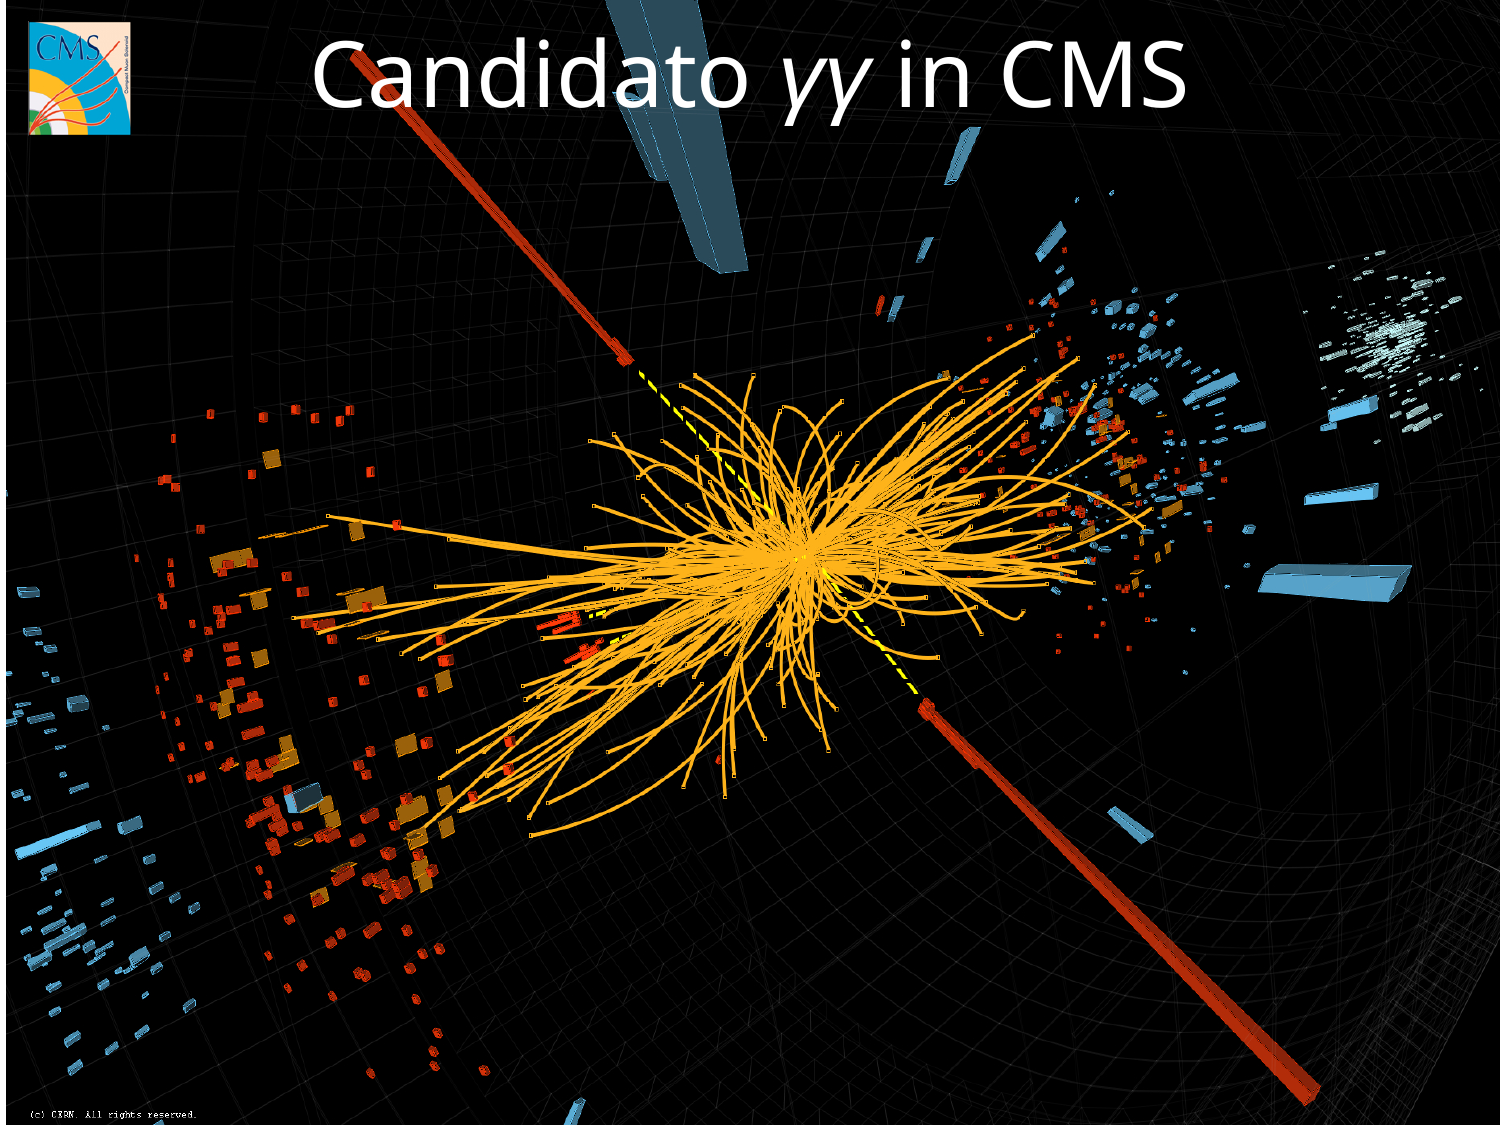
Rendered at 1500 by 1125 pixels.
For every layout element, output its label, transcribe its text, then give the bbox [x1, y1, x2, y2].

picture [0, 0, 1500, 1125]
title Candidato γγ in CMS [37, 3, 1463, 141]
